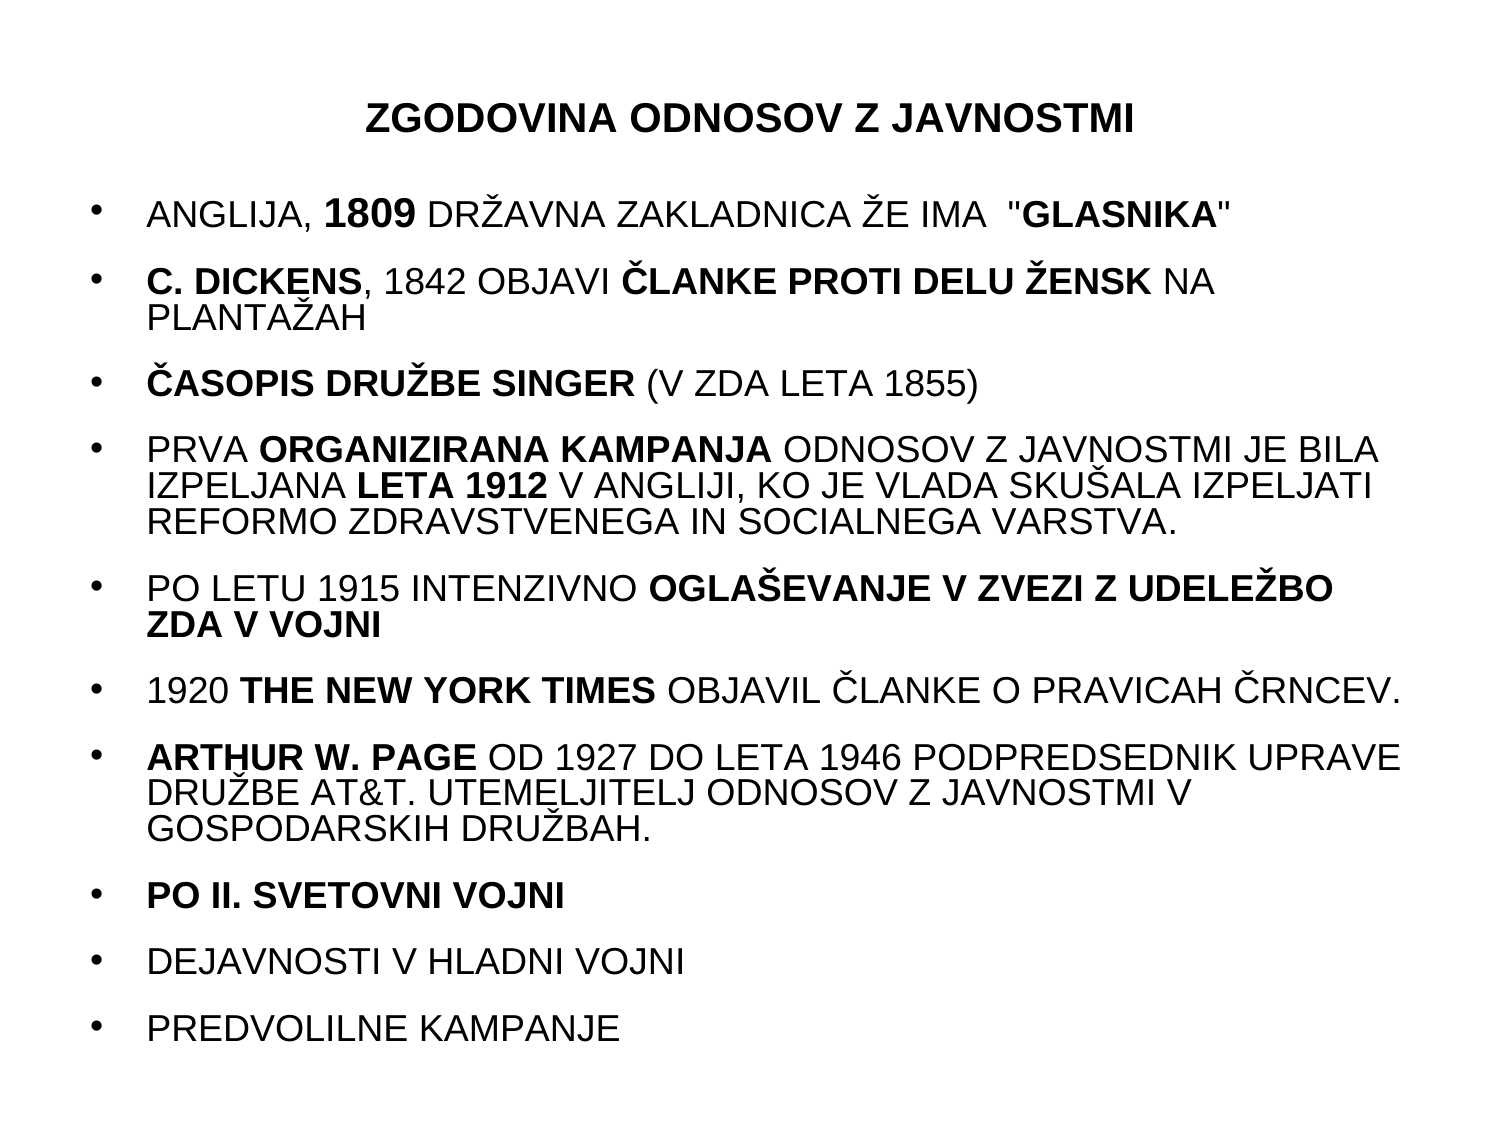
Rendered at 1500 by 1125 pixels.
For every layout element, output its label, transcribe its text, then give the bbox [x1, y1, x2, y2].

list ANGLIJA, 1809 DRŽAVNA ZAKLADNICA ŽE IMA "GLASNIKA" C. DICKENS, 1842 OBJAVI ČLANKE PROTI DELU ŽENSK NA PLANTAŽAH ČASOPIS DRUŽBE SINGER (V ZDA LETA 1855) PRVA ORGANIZIRANA KAMPANJA ODNOSOV Z JAVNOSTMI JE BILA IZPELJANA LETA 1912 V ANGLIJI, KO JE VLADA SKUŠALA IZPELJATI REFORMO ZDRAVSTVENEGA IN SOCIALNEGA VARSTVA. PO LETU 1915 INTENZIVNO OGLAŠEVANJE V ZVEZI Z UDELEŽBO ZDA V VOJNI 1920 THE NEW YORK TIMES OBJAVIL ČLANKE O PRAVICAH ČRNCEV. ARTHUR W. PAGE OD 1927 DO LETA 1946 PODPREDSEDNIK UPRAVE DRUŽBE AT&T. UTEMELJITELJ ODNOSOV Z JAVNOSTMI V GOSPODARSKIH DRUŽBAH. PO II. SVETOVNI VOJNI DEJAVNOSTI V HLADNI VOJNI PREDVOLILNE KAMPANJE [75, 187, 1426, 1076]
title ZGODOVINA ODNOSOV Z JAVNOSTMI [75, 62, 1426, 171]
